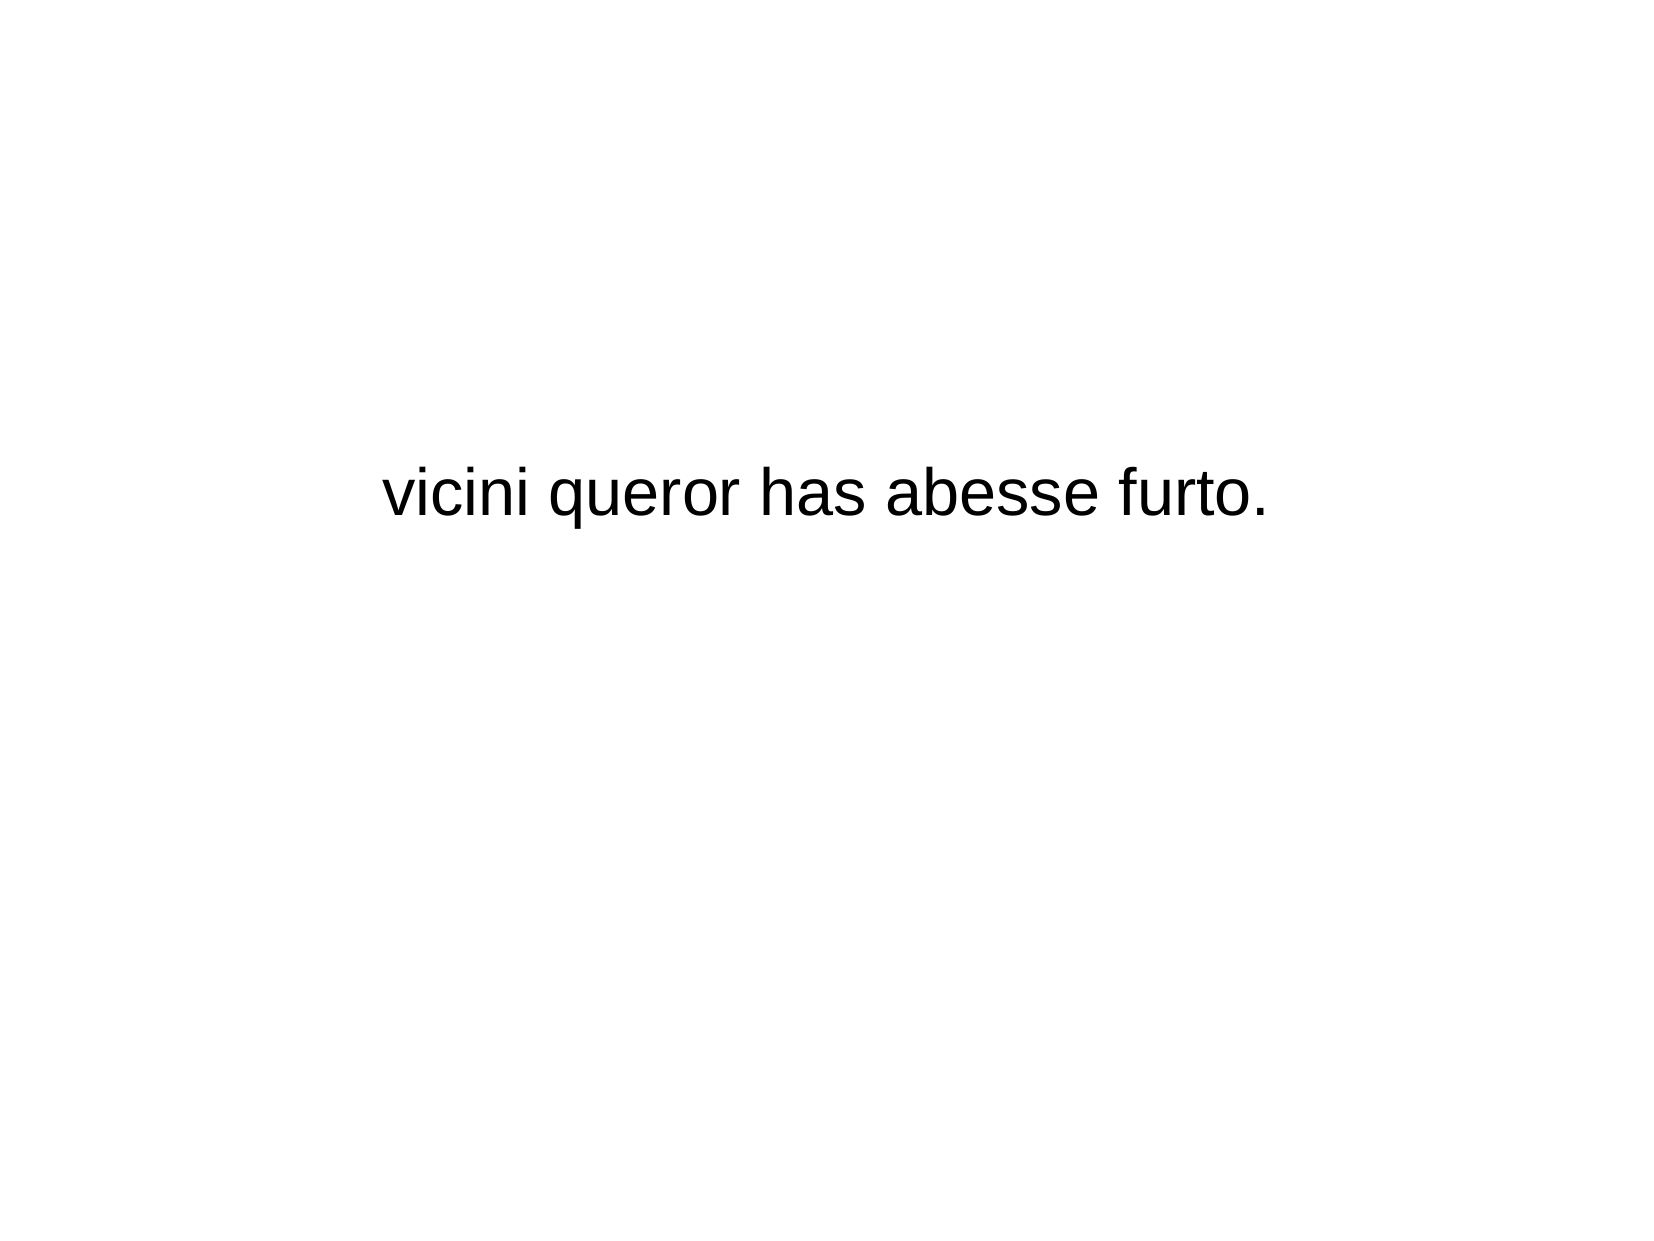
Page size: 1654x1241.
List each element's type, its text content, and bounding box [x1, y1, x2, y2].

subtitle vicini queror has abesse furto. [82, 49, 1571, 1010]
